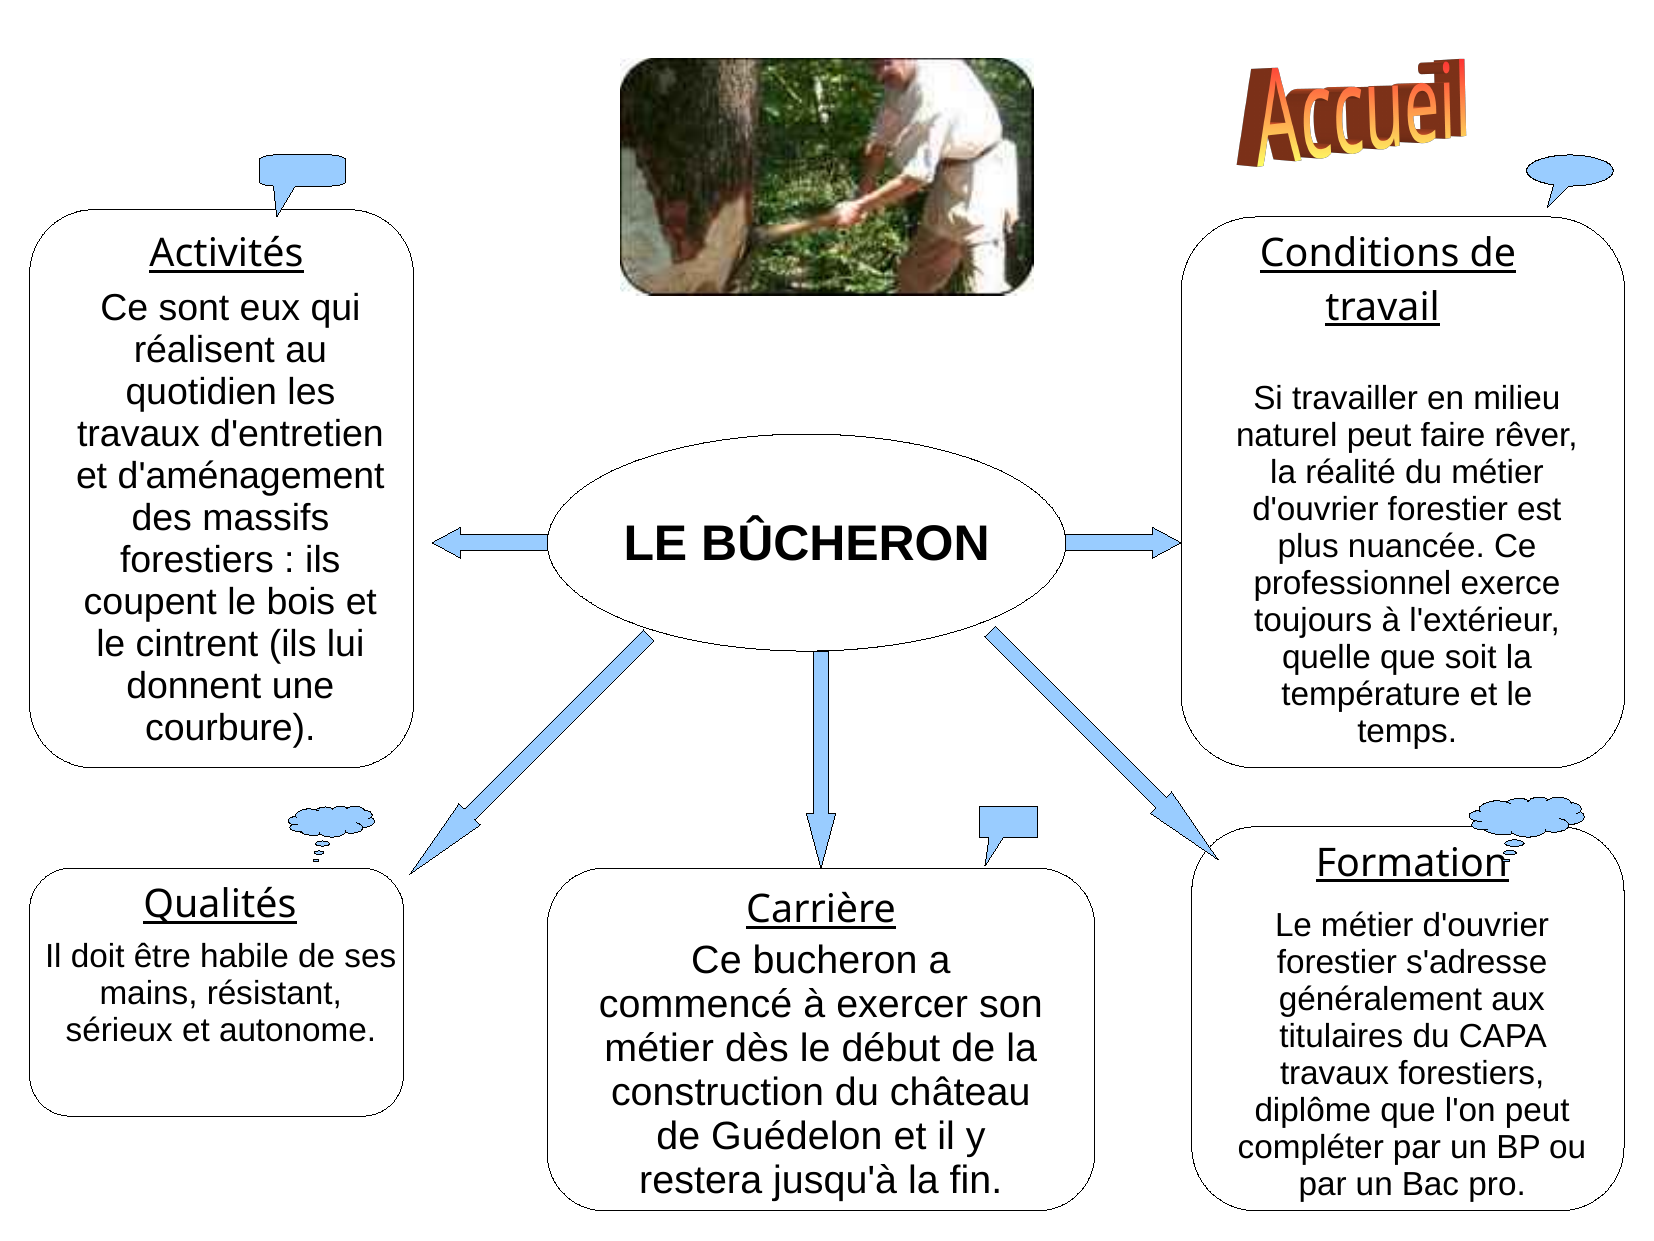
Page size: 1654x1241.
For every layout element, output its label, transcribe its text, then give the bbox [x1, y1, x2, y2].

text_box Qualités [29, 1101, 404, 1132]
text_box Le métier d'ouvrier forestier s'adresse généralement aux titulaires du CAPA travaux forestiers, diplôme que l'on peut compléter par un BP ou par un Bac pro. [1210, 899, 1614, 1241]
text_box LE BÛCHERON [548, 434, 1066, 652]
text_box [806, 651, 836, 869]
text_box [984, 626, 1210, 854]
text_box [288, 806, 375, 838]
text_box Qualités [29, 868, 404, 930]
text_box [979, 806, 1038, 866]
text_box [315, 840, 330, 847]
text_box Si travailler en milieu naturel peut faire rêver, la réalité du métier d'ouvrier forestier est plus nuancée. Ce professionnel exerce toujours à l'extérieur, quelle que soit la température et le temps. [1220, 335, 1595, 798]
text_box [314, 850, 324, 855]
text_box [1503, 850, 1517, 855]
text_box [1469, 797, 1585, 838]
text_box Formation [1210, 826, 1614, 899]
text_box Conditions de travail [1181, 217, 1585, 760]
text_box [432, 527, 548, 559]
text_box [409, 629, 654, 875]
text_box [259, 154, 346, 217]
text_box [1504, 839, 1525, 847]
text_box [1065, 527, 1181, 559]
text_box [1526, 154, 1614, 208]
text_box Ce bucheron a commencé à exercer son métier dès le début de la construction du château de Guédelon et il y restera jusqu'à la fin. [576, 930, 1066, 1209]
text_box Carrière [547, 868, 1095, 1204]
text_box Ce sont eux qui réalisent au quotidien les travaux d'entretien et d'aménagement des massifs forestiers : ils coupent le bois et le cintrent (ils lui donnent une courbure). [57, 279, 404, 781]
text_box Activités [57, 217, 375, 279]
text_box Il doit être habile de ses mains, résistant, sérieux et autonome. [28, 930, 414, 1101]
picture [620, 58, 1034, 296]
